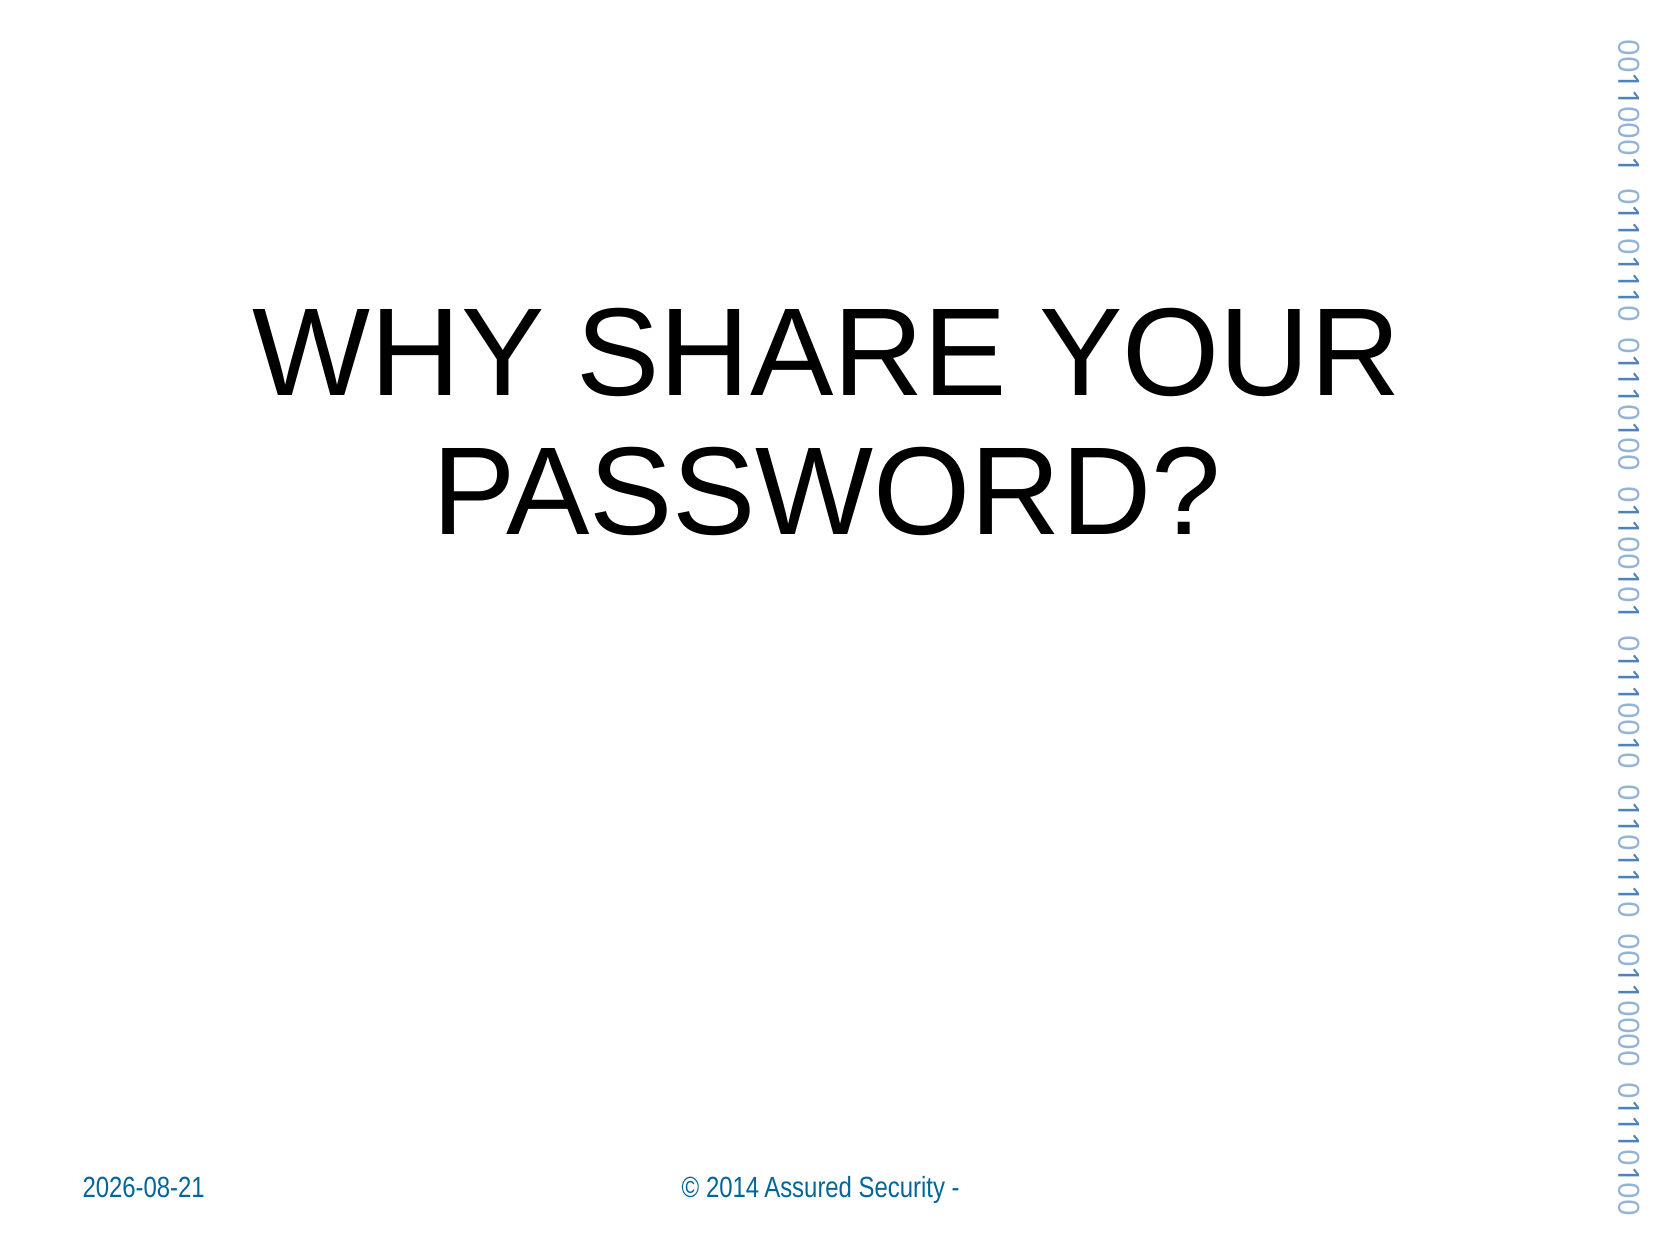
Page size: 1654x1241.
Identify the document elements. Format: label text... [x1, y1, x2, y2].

picture [693, 1178, 698, 1189]
subtitle WHY SHARE YOUR PASSWORD? [82, 49, 1571, 794]
